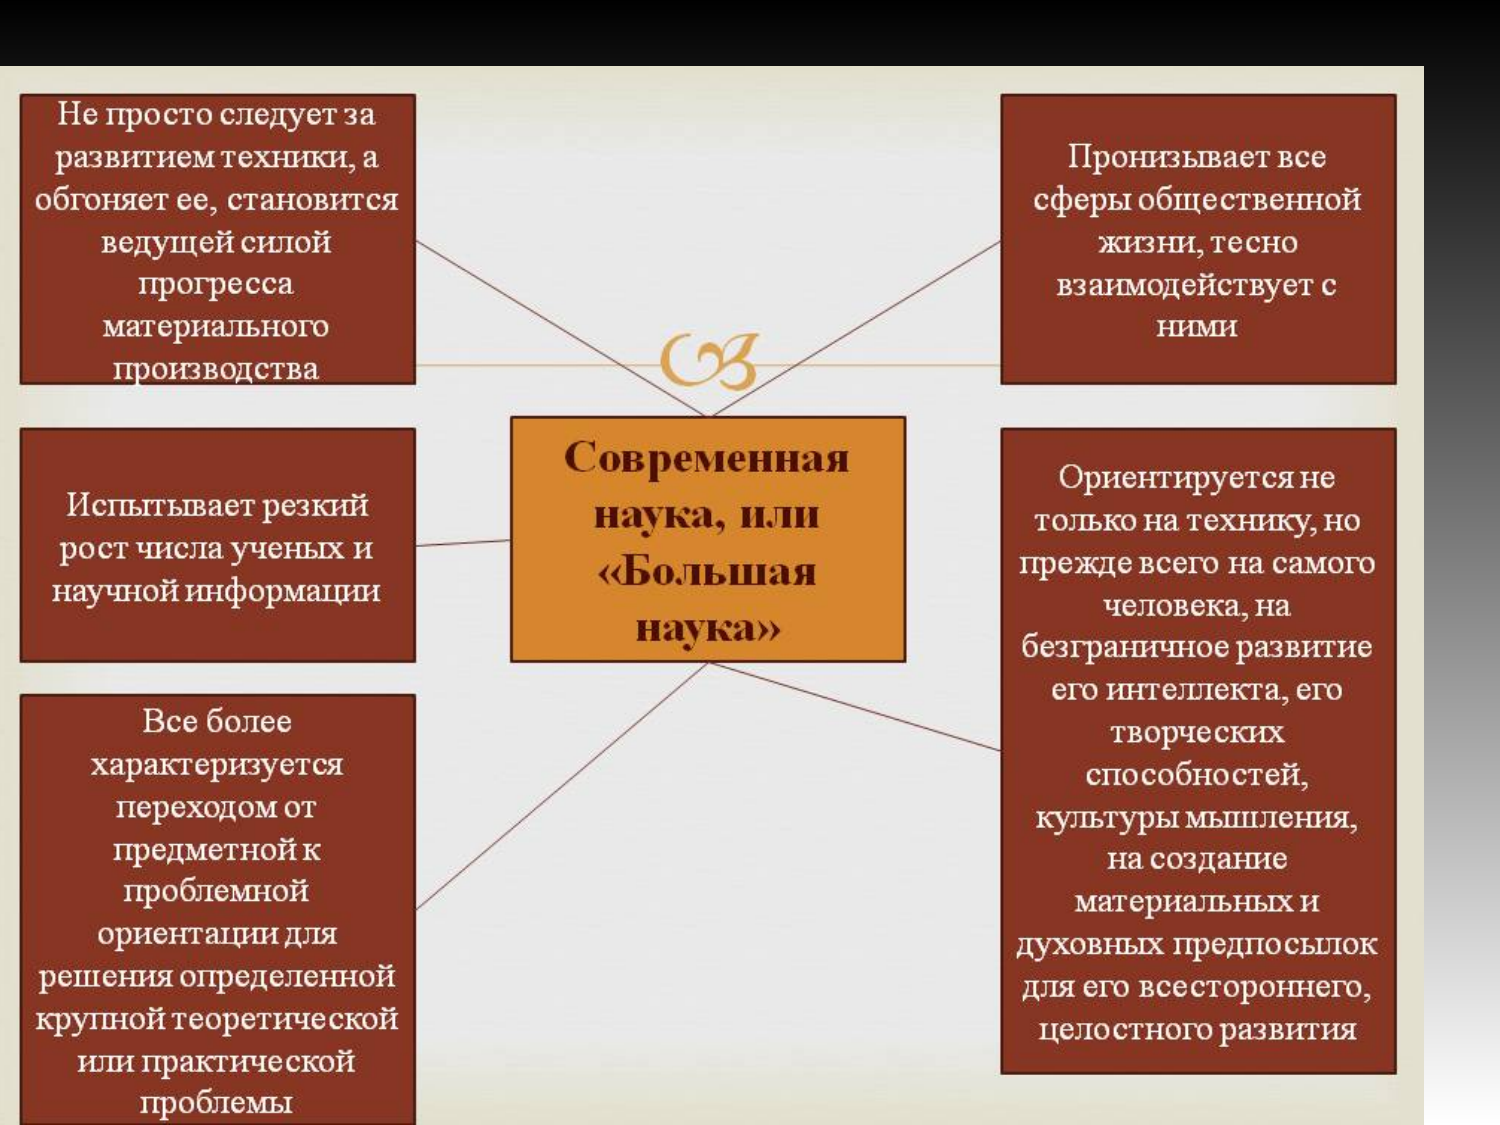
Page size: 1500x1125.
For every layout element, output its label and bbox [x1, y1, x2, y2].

picture [0, 66, 1424, 1125]
title [75, 45, 1425, 233]
